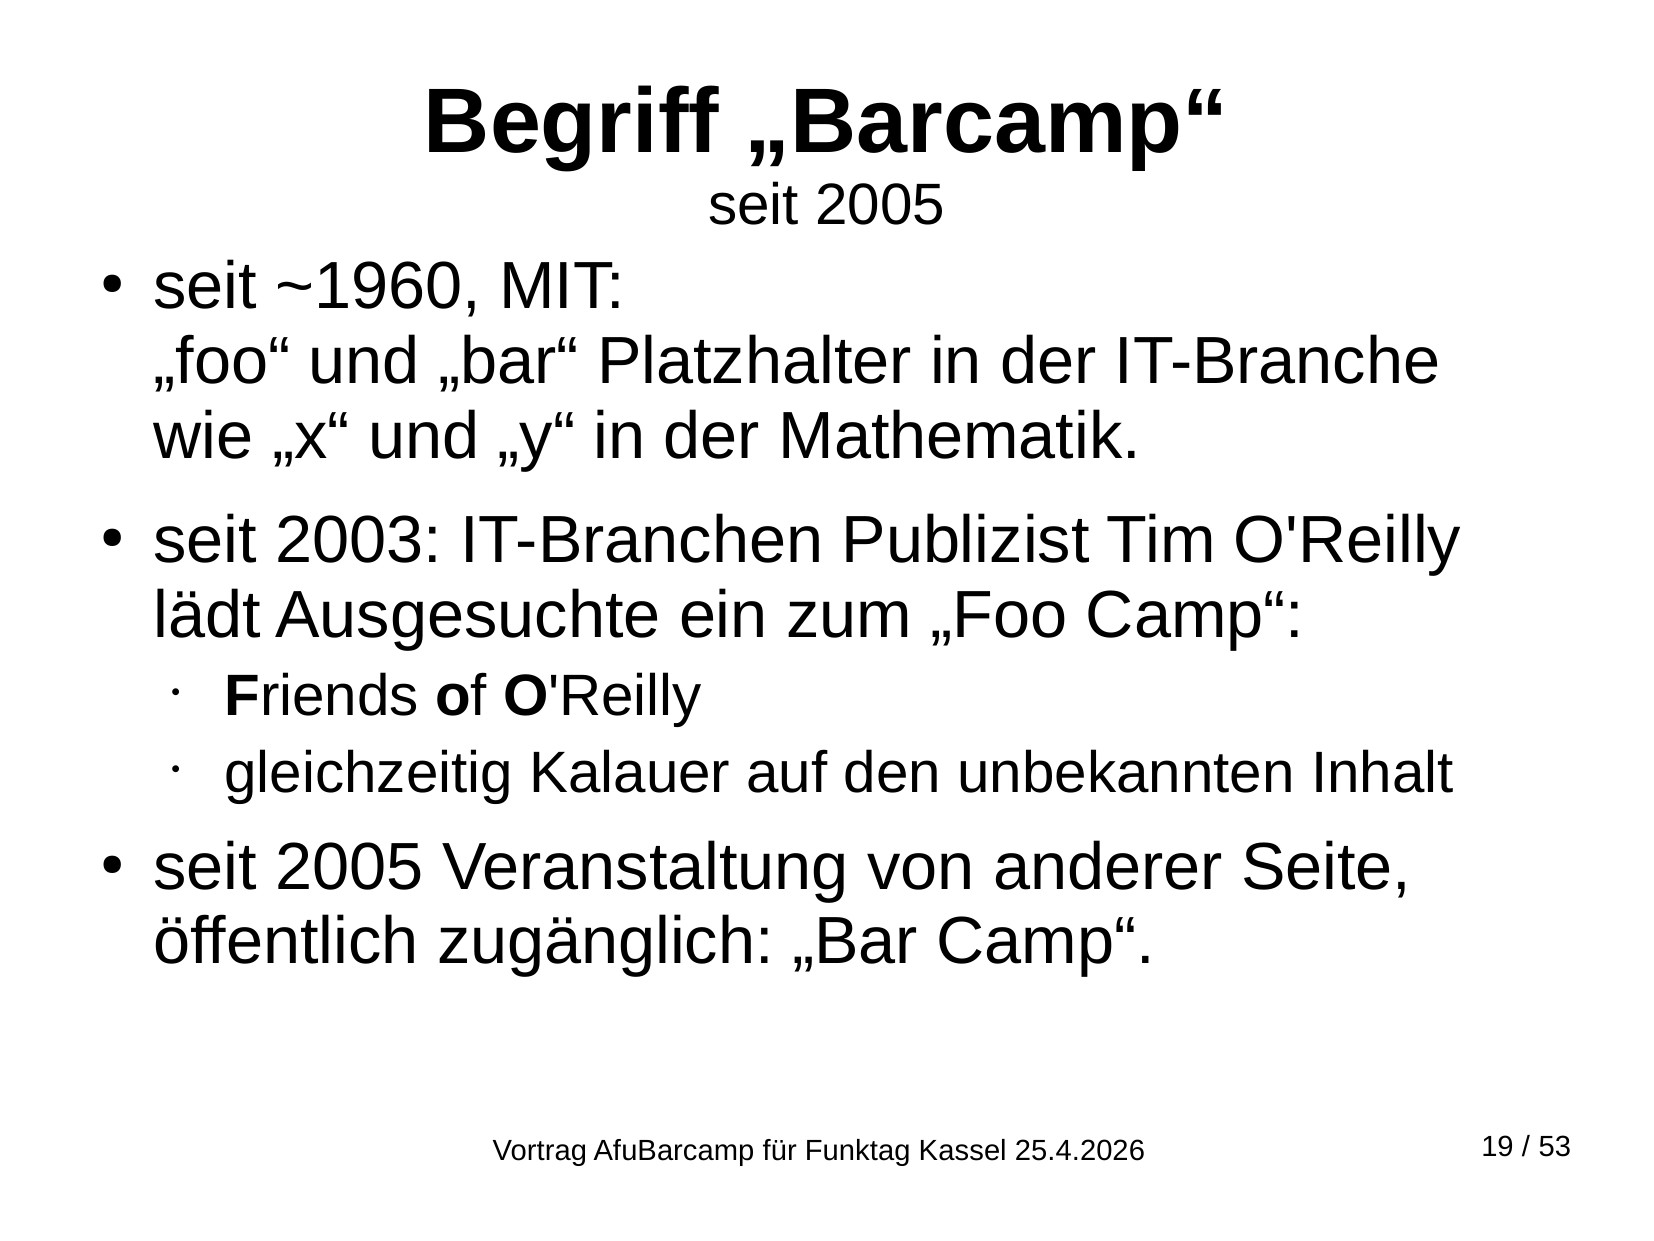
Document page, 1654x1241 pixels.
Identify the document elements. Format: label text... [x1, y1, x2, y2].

title Begriff „Barcamp“ seit 2005 [82, 49, 1571, 248]
list seit ~1960, MIT: „foo“ und „bar“ Platzhalter in der IT-Branche wie „x“ und „y“ in der Mathematik. seit 2003: IT-Branchen Publizist Tim O'Reilly lädt Ausgesuchte ein zum „Foo Camp“: Friends of O'Reilly gleichzeitig Kalauer auf den unbekannten Inhalt seit 2005 Veranstaltung von anderer Seite, öffentlich zugänglich: „Bar Camp“. [82, 248, 1571, 1033]
